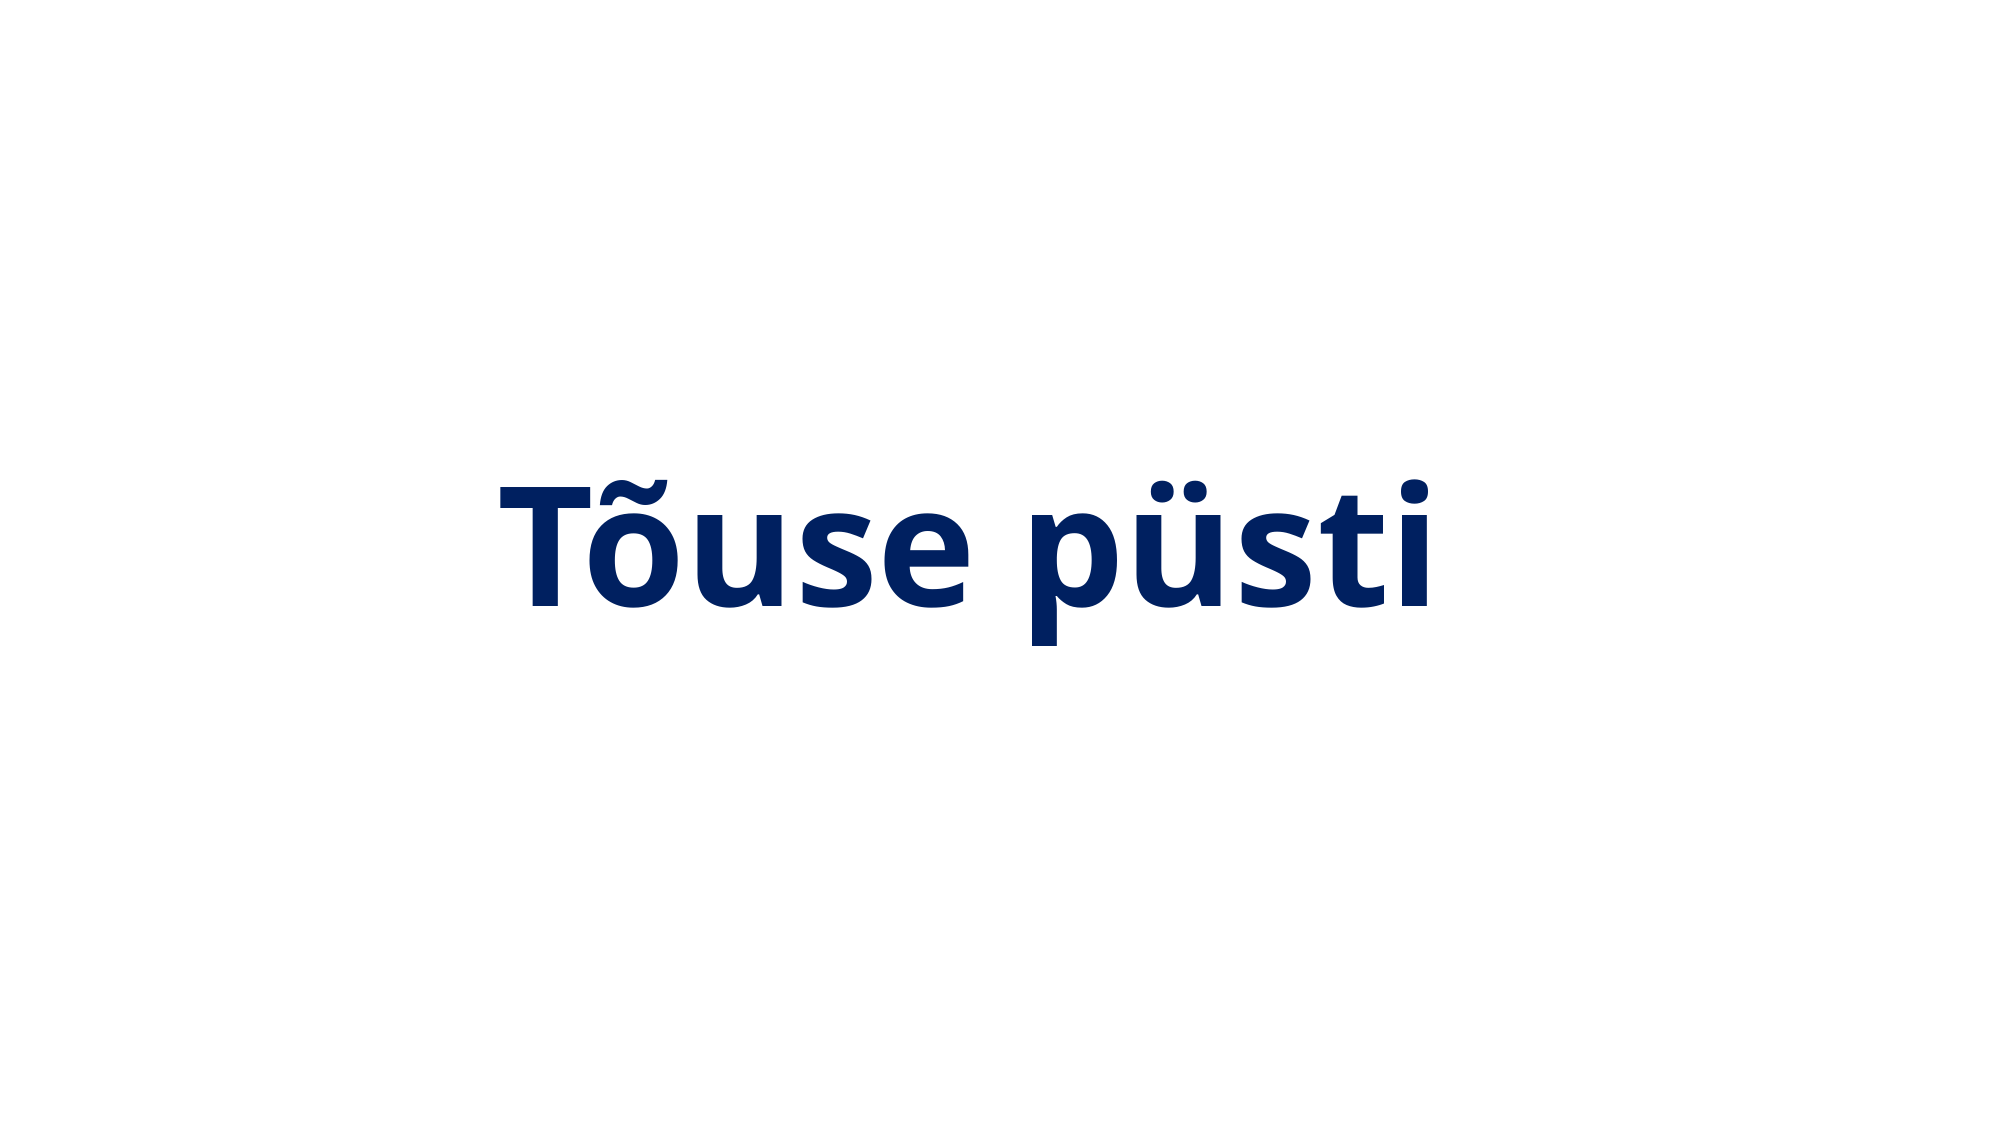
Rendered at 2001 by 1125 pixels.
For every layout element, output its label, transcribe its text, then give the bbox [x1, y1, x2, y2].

title Tõuse püsti [263, 216, 1675, 889]
